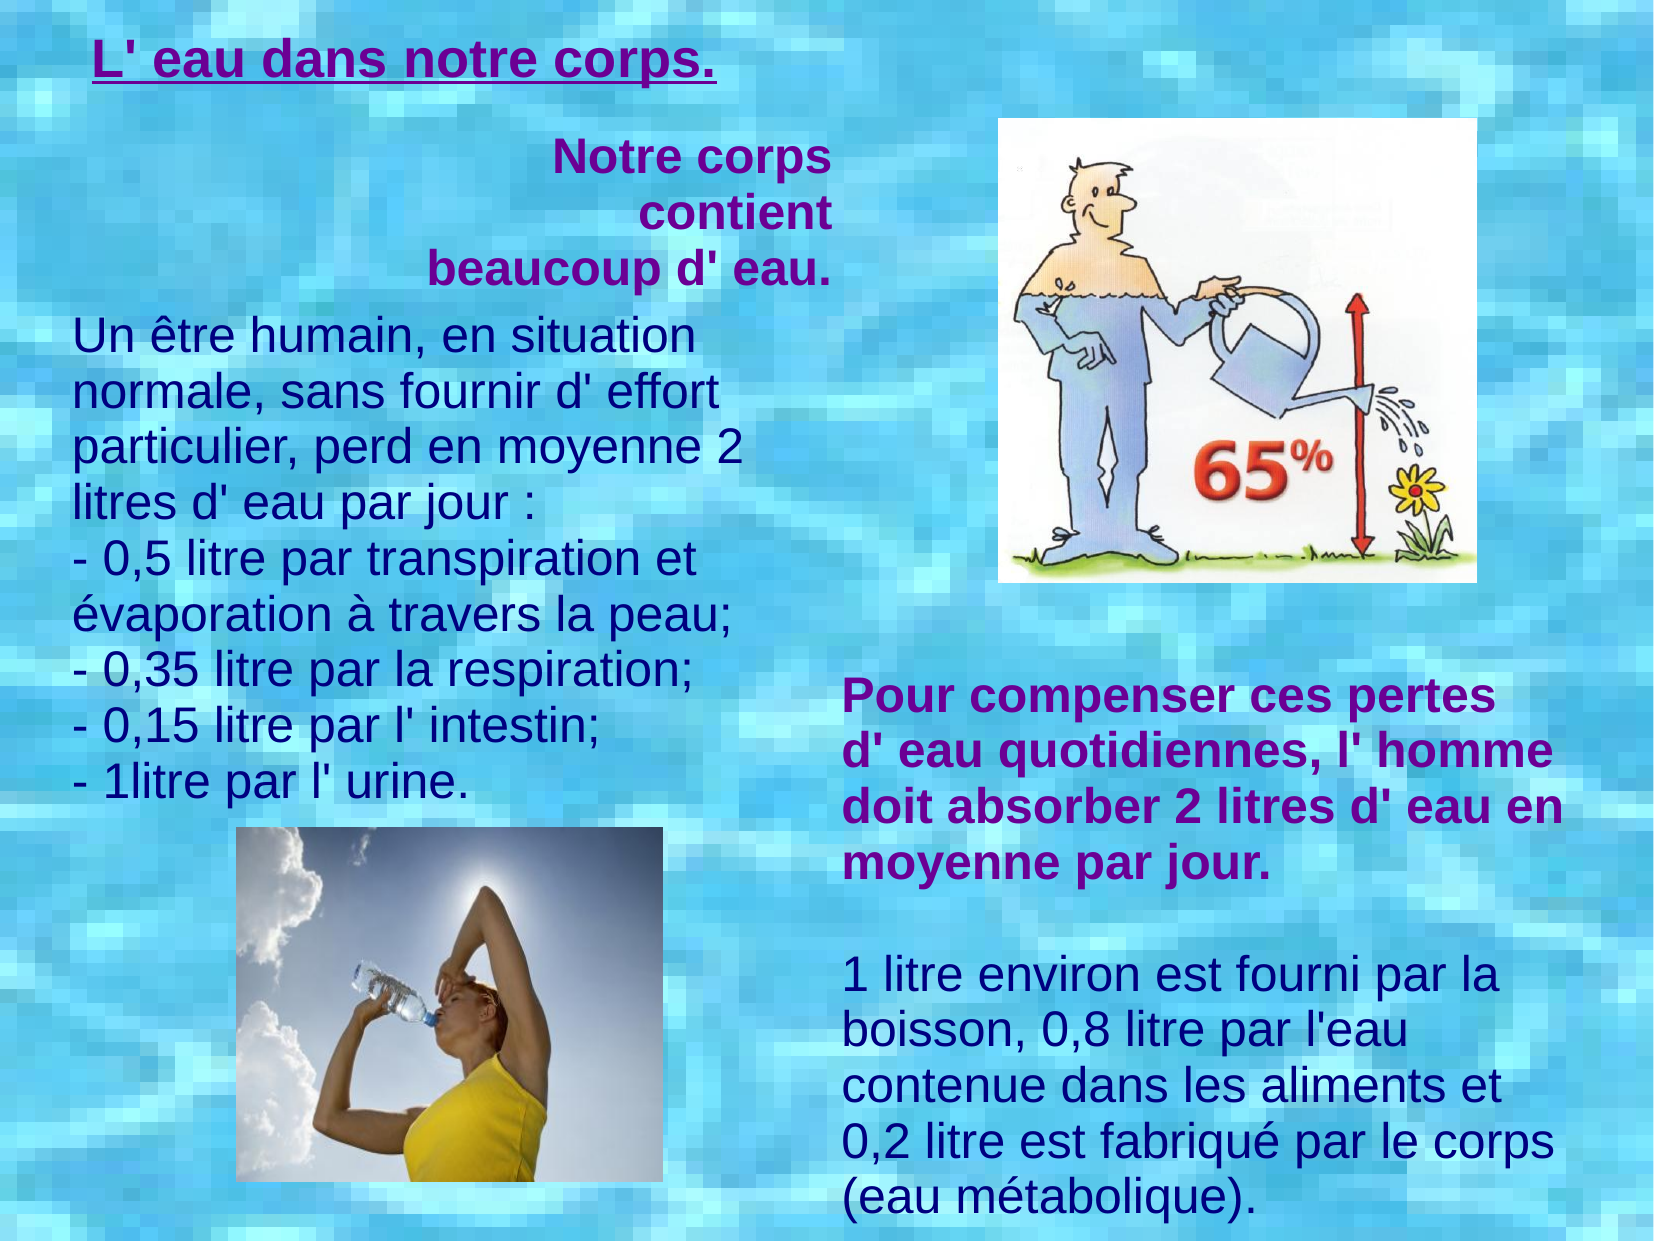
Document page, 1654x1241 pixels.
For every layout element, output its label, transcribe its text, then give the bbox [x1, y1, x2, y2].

text_box L' eau dans notre corps. [76, 21, 733, 99]
picture [0, 0, 1654, 1241]
text_box Un être humain, en situation normale, sans fournir d' effort particulier, perd en moyenne 2 litres d' eau par jour : - 0,5 litre par transpiration et évaporation à travers la peau; - 0,35 litre par la respiration; - 0,15 litre par l' intestin; - 1litre par l' urine. [57, 244, 857, 916]
text_box Pour compenser ces pertes d' eau quotidiennes, l' homme doit absorber 2 litres d' eau en moyenne par jour. 1 litre environ est fourni par la boisson, 0,8 litre par l'eau contenue dans les aliments et 0,2 litre est fabriqué par le corps (eau métabolique). [826, 659, 1595, 1237]
text_box Notre corps contient beaucoup d' eau. [374, 121, 848, 308]
